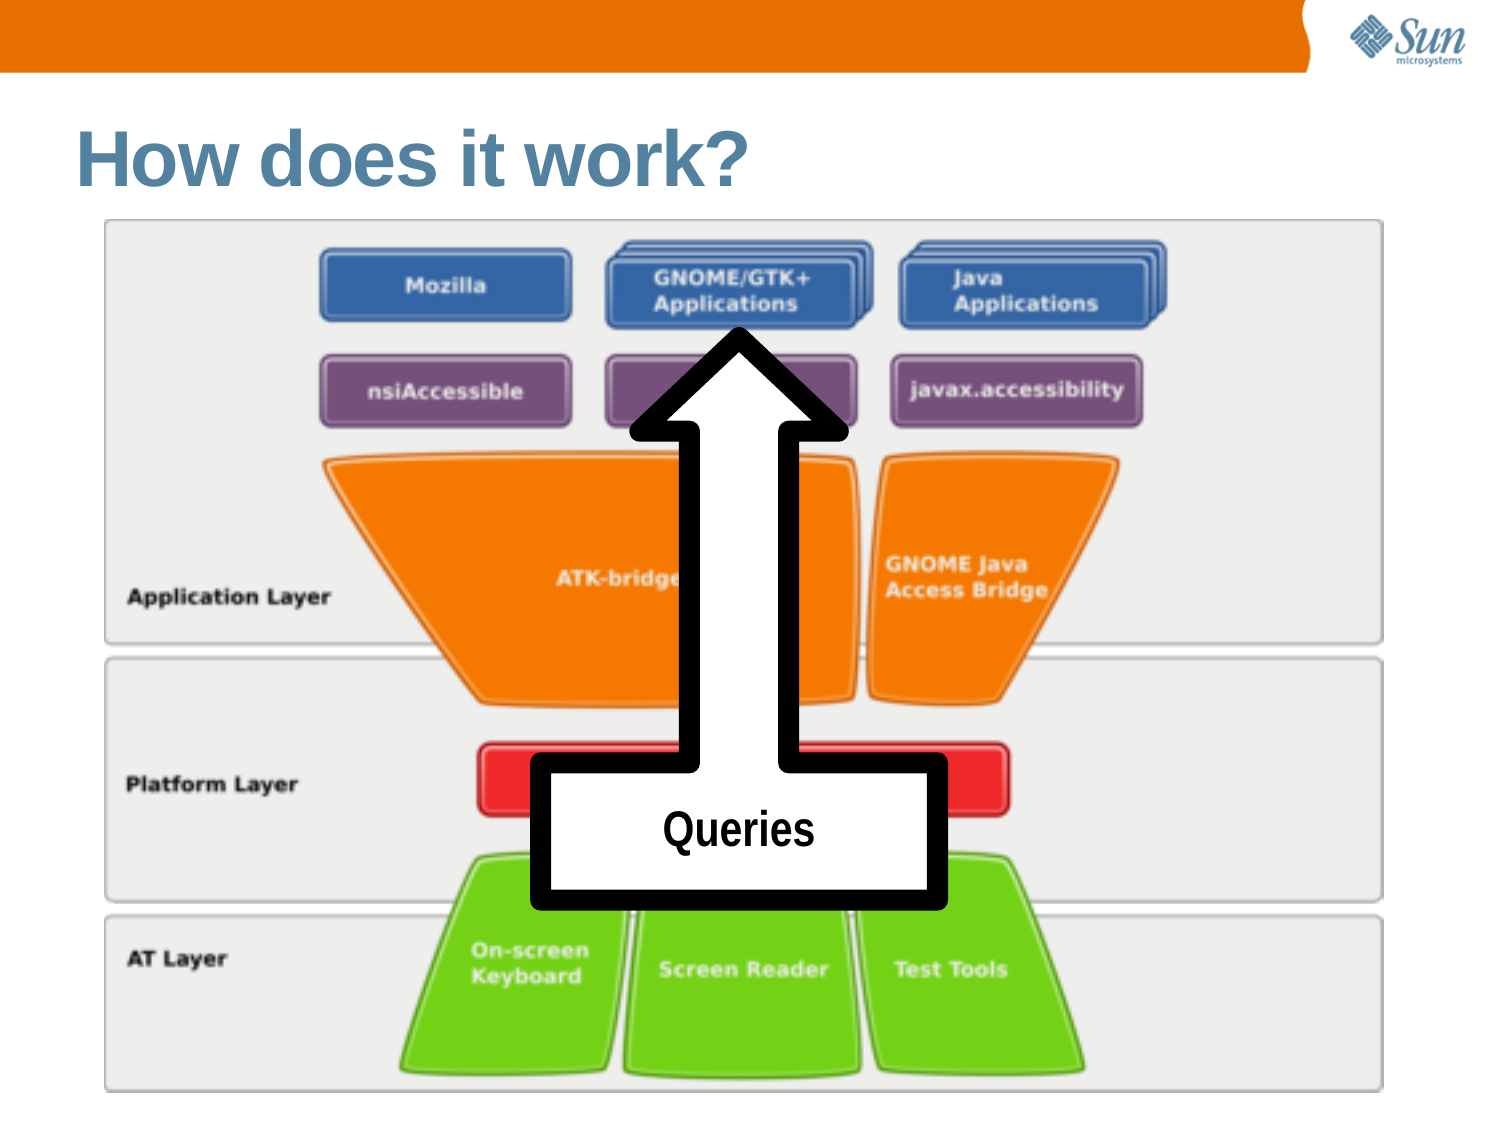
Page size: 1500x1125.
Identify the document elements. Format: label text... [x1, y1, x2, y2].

picture [104, 219, 1384, 1093]
text_box Queries [540, 337, 938, 901]
picture [0, 0, 1500, 75]
title How does it work? [75, 122, 1438, 228]
